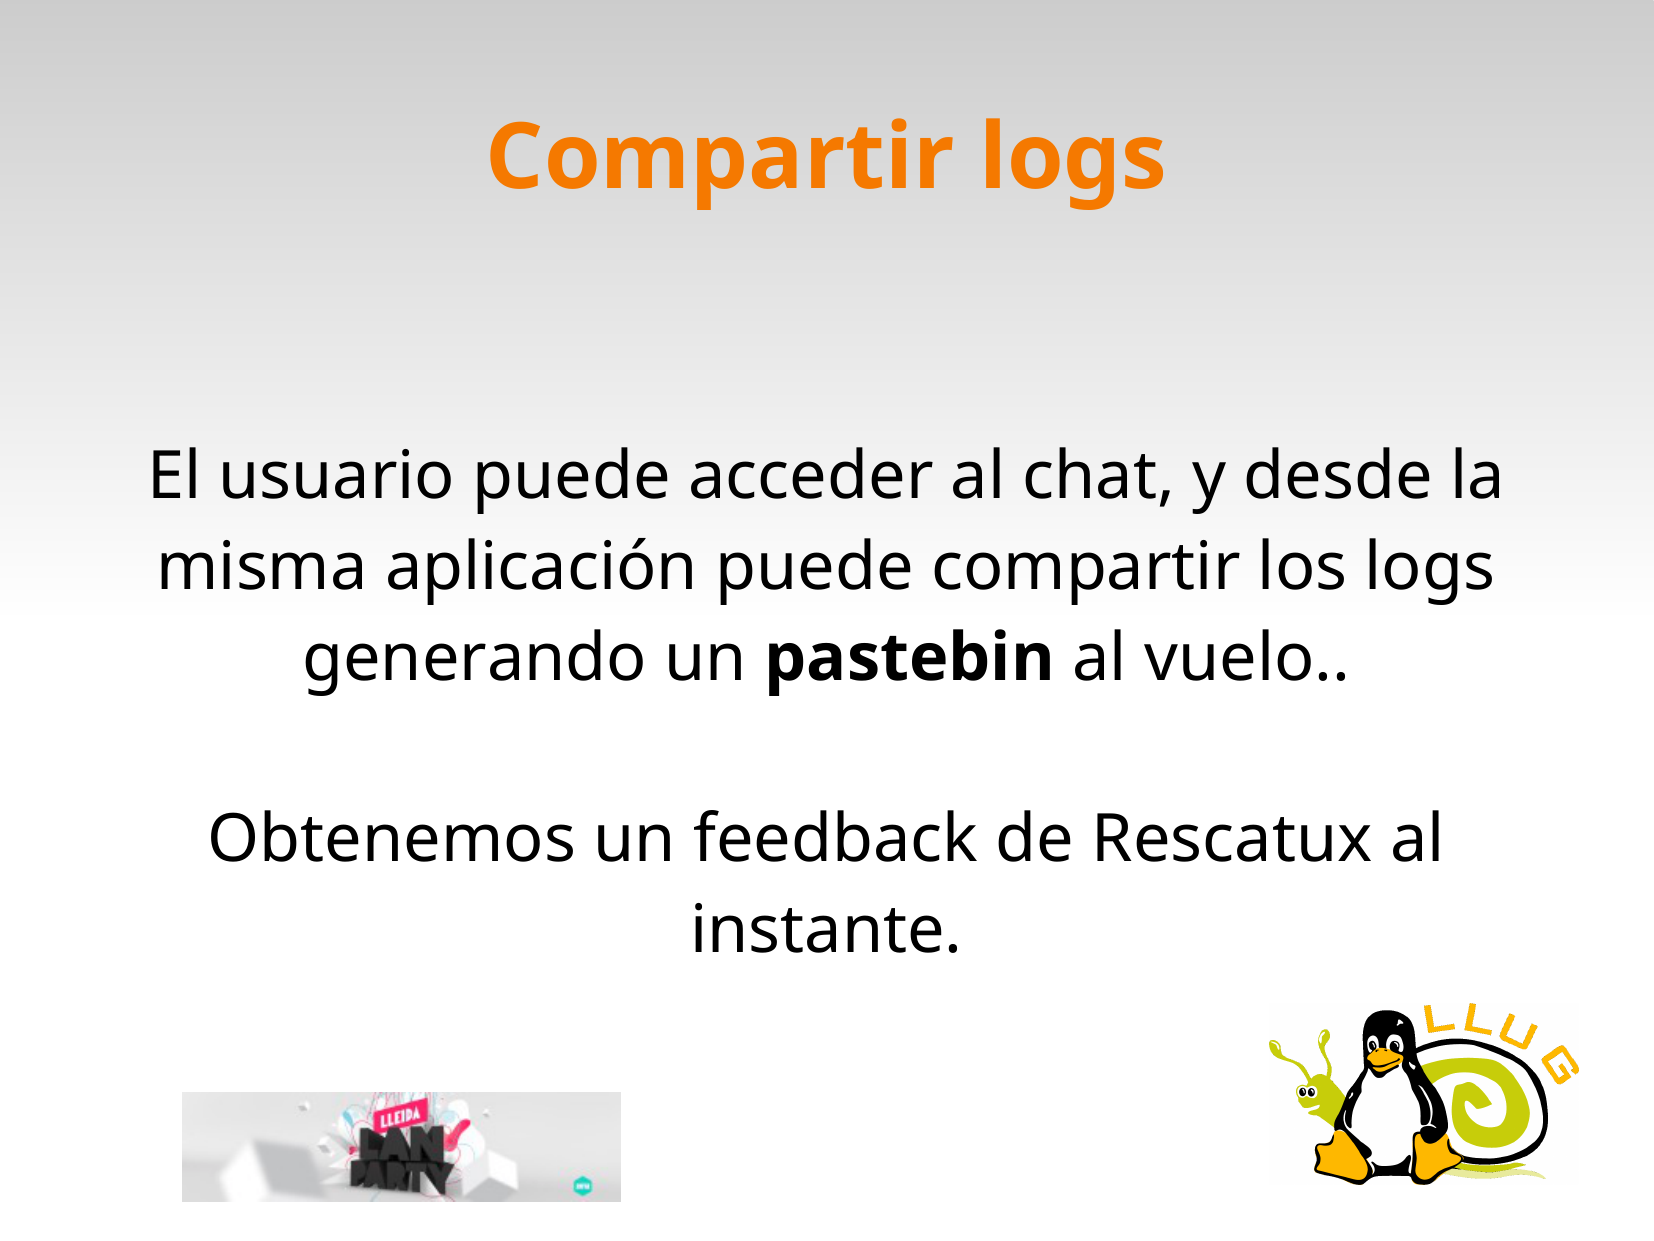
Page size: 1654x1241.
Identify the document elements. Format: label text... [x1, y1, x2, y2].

title Compartir logs [82, 56, 1571, 250]
picture [182, 1092, 621, 1202]
picture [1269, 1003, 1579, 1185]
subtitle El usuario puede acceder al chat, y desde la misma aplicación puede compartir los logs generando un pastebin al vuelo.. Obtenemos un feedback de Rescatux al instante. [82, 297, 1571, 1102]
